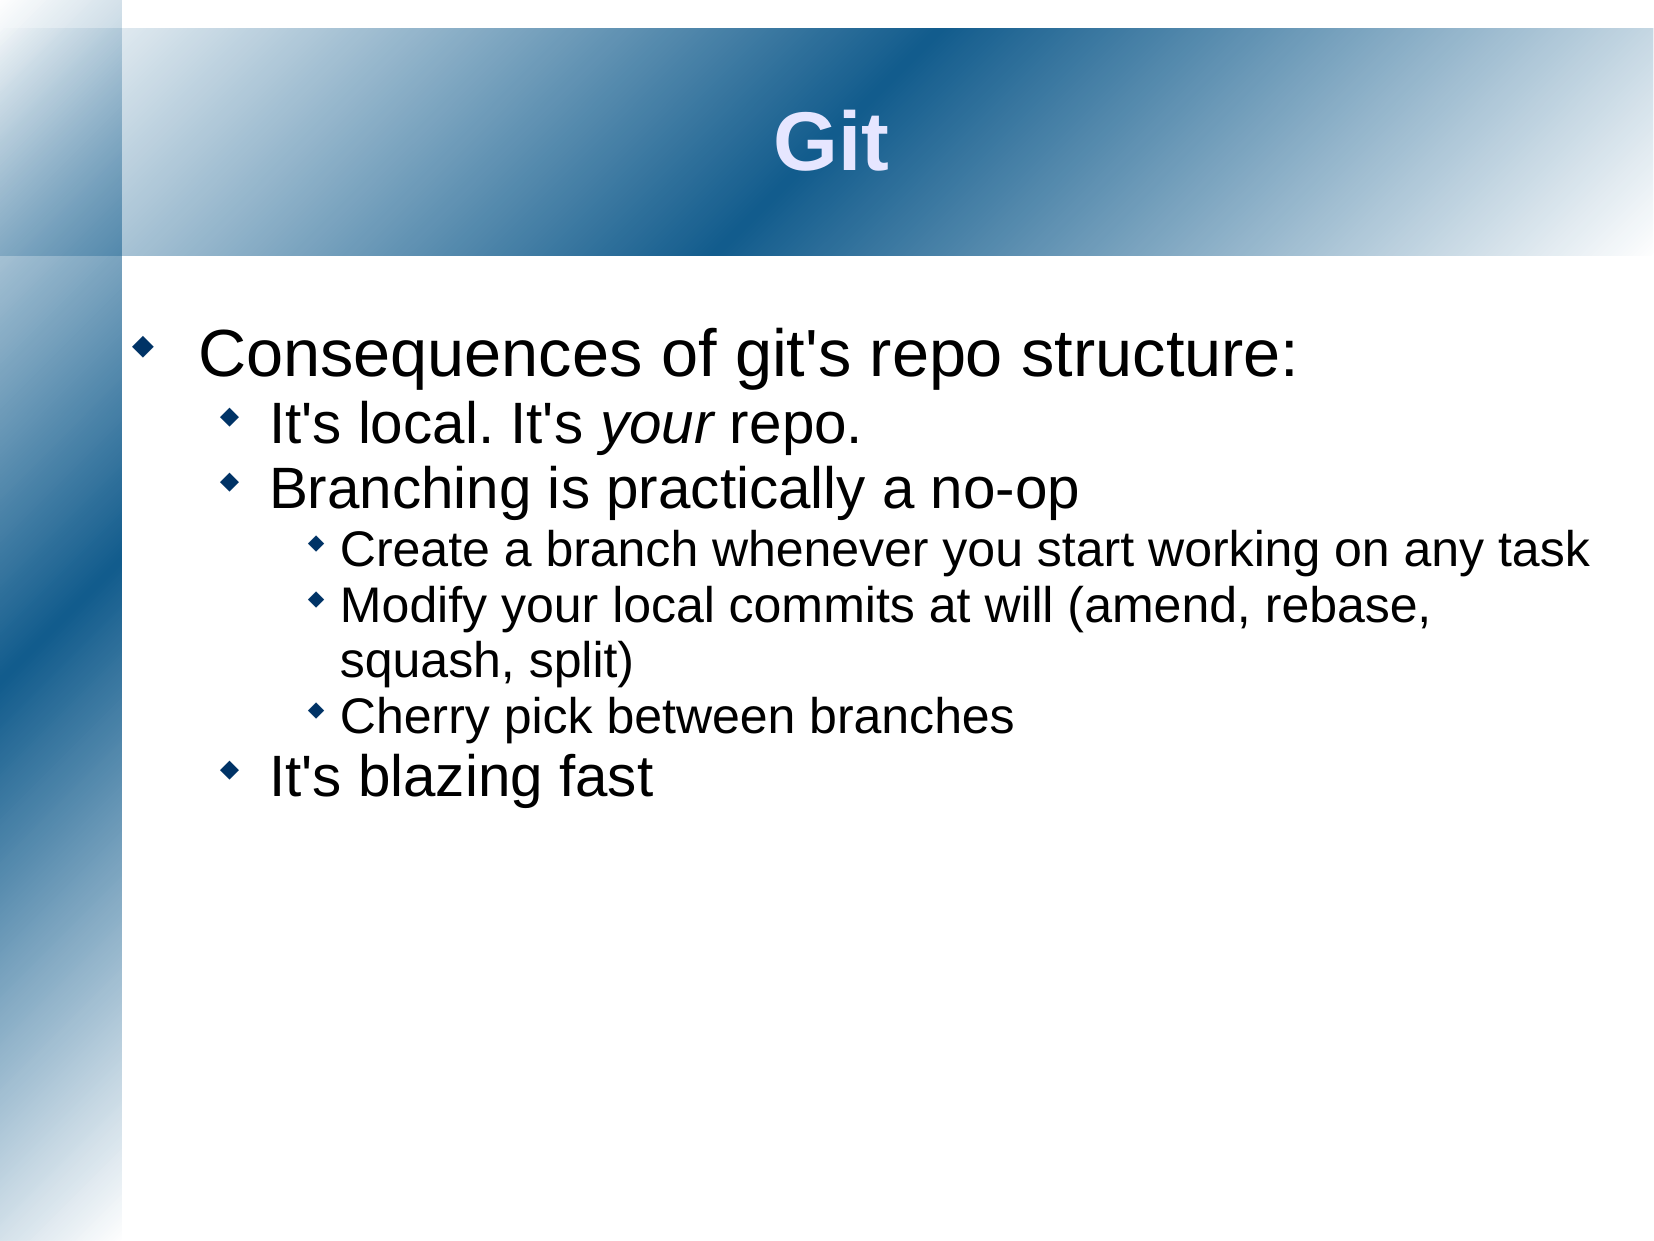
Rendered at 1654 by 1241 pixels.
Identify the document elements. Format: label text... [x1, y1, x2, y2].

list Consequences of git's repo structure: It's local. It's your repo. Branching is practically a no-op Create a branch whenever you start working on any task Modify your local commits at will (amend, rebase, squash, split) Cherry pick between branches It's blazing fast [127, 316, 1603, 1174]
title Git [125, 37, 1538, 246]
